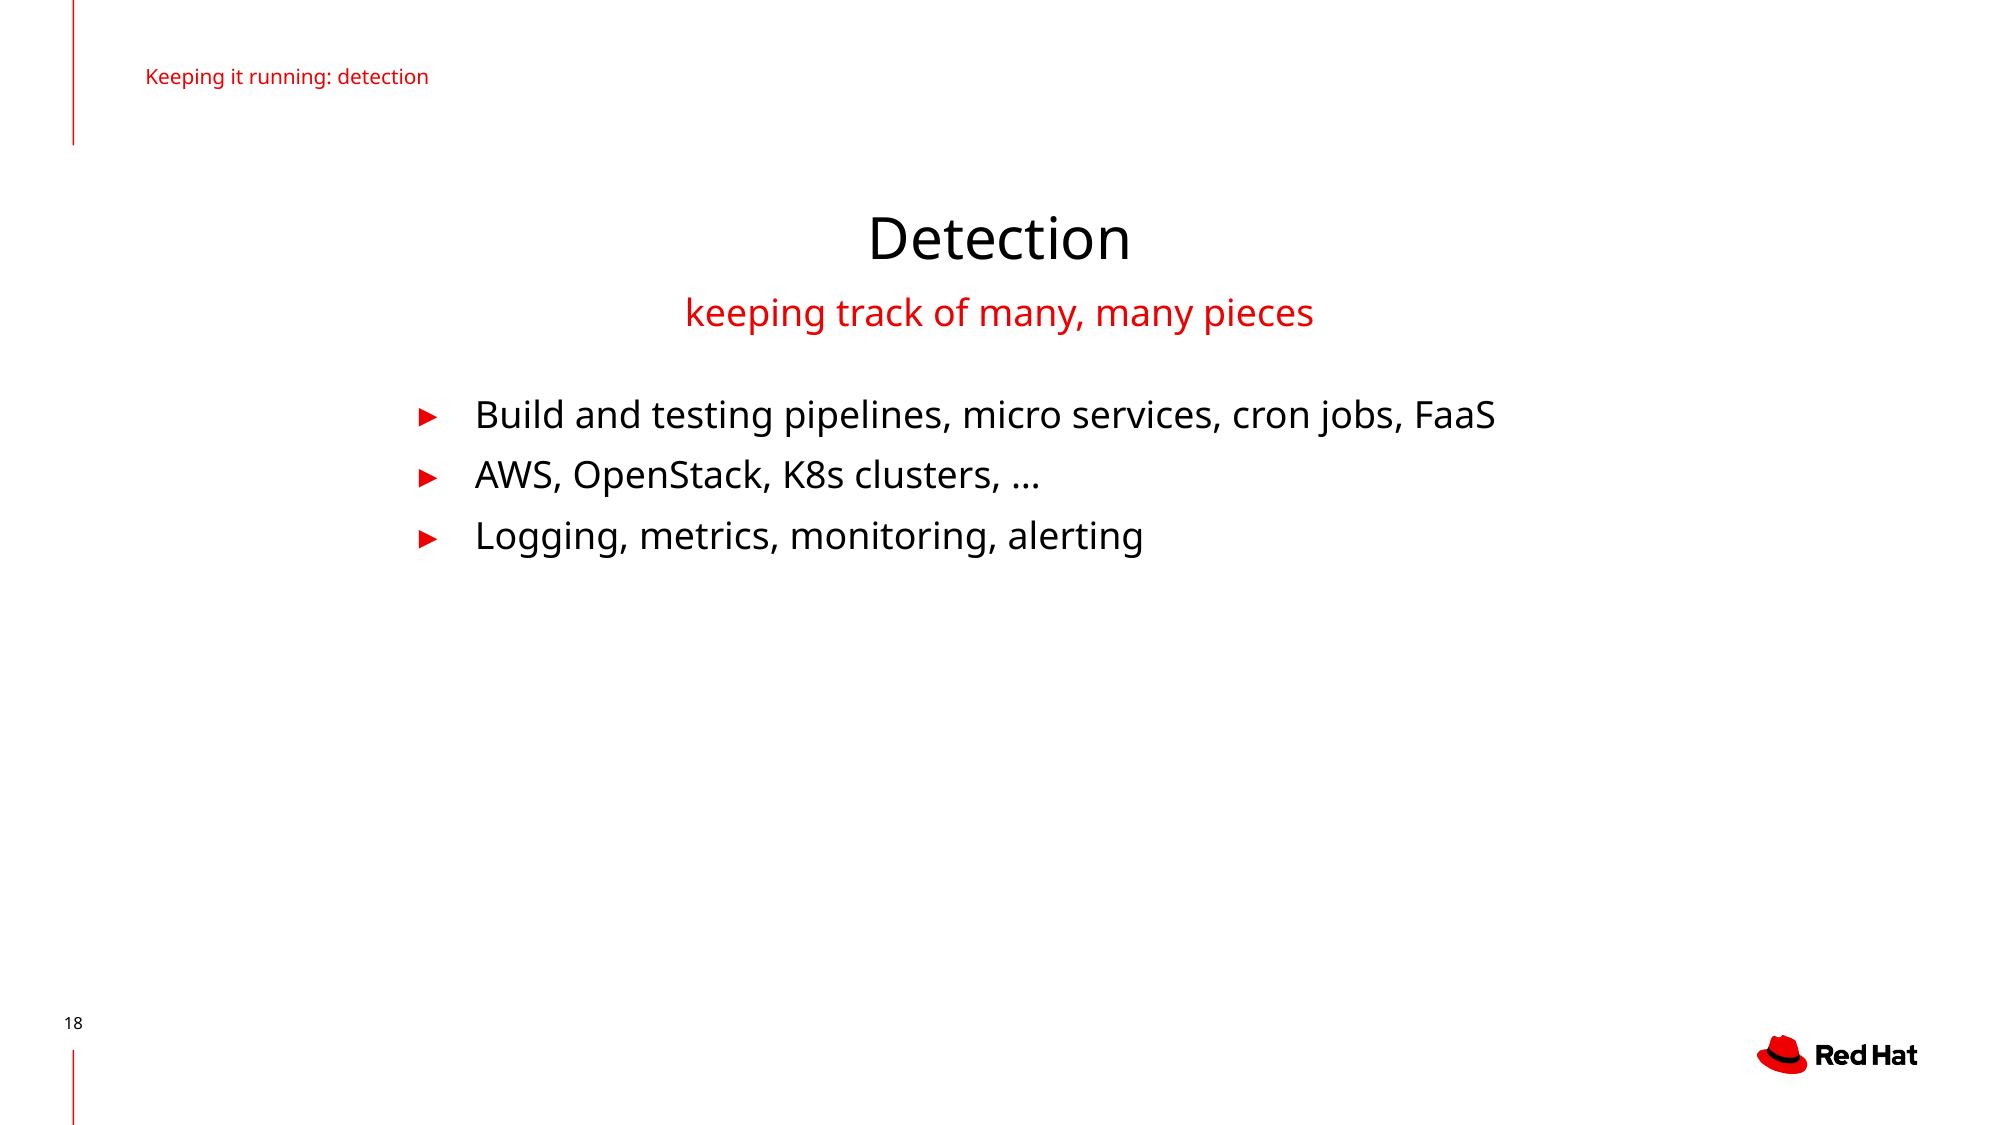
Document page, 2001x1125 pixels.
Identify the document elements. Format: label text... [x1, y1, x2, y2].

title Detection [145, 180, 1855, 271]
subtitle Keeping it running: detection [73, 9, 919, 143]
subtitle keeping track of many, many pieces [145, 271, 1855, 320]
slide_number <number> [13, 1012, 134, 1036]
picture [1757, 1035, 1918, 1074]
list Build and testing pipelines, micro services, cron jobs, FaaS AWS, OpenStack, K8s clusters, … Logging, metrics, monitoring, alerting [399, 375, 1600, 977]
